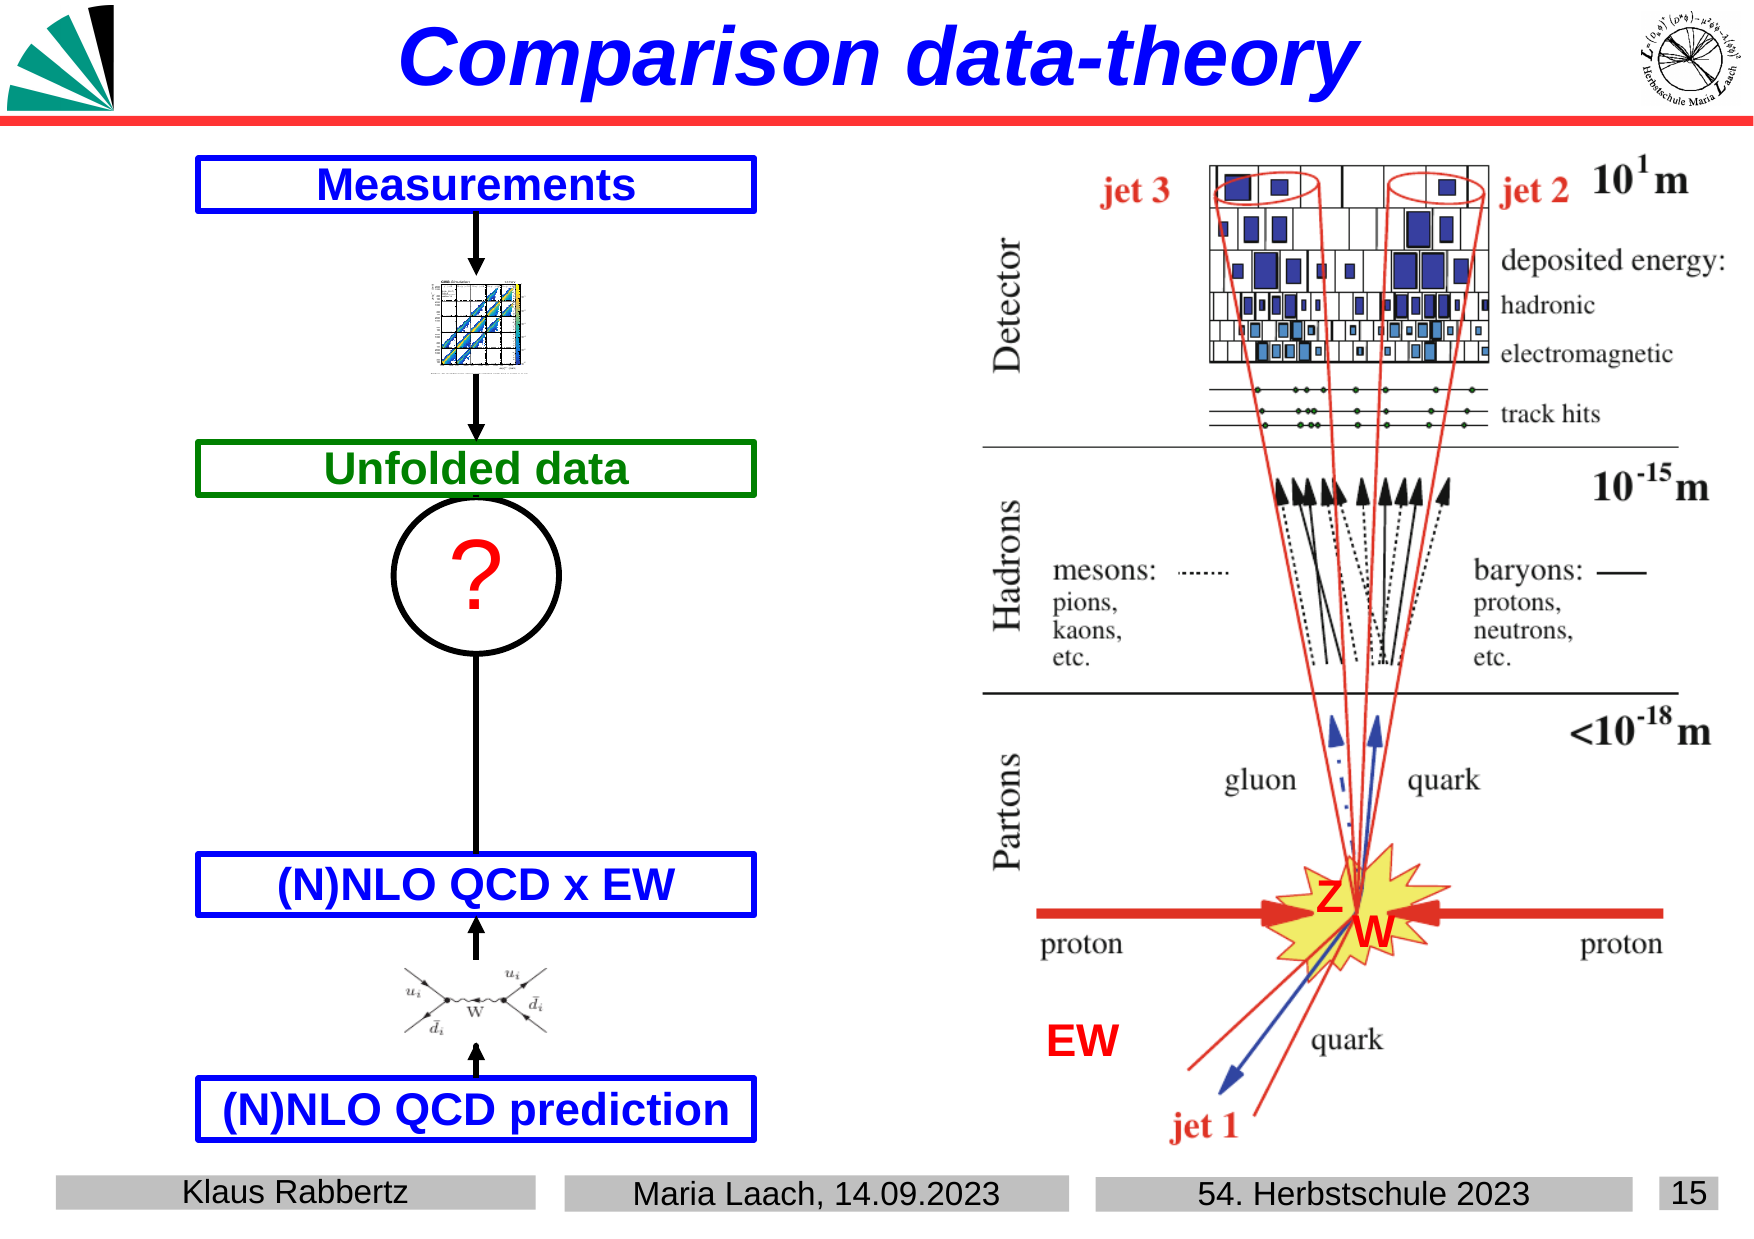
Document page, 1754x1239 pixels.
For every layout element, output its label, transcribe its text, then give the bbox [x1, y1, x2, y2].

text_box W [1340, 900, 1408, 964]
text_box (N)NLO QCD x EW [198, 853, 755, 916]
title Comparison data-theory [129, 0, 1627, 114]
text_box (N)NLO QCD prediction [198, 1078, 755, 1140]
picture [1641, 11, 1741, 106]
text_box Measurements [198, 158, 755, 212]
picture [970, 146, 1730, 1153]
picture [425, 275, 528, 374]
picture [7, 5, 114, 112]
text_box Z [1303, 865, 1356, 929]
text_box EW [1034, 1009, 1132, 1073]
text_box ? [393, 497, 560, 654]
picture [397, 959, 556, 1043]
text_box Unfolded data [198, 441, 755, 495]
